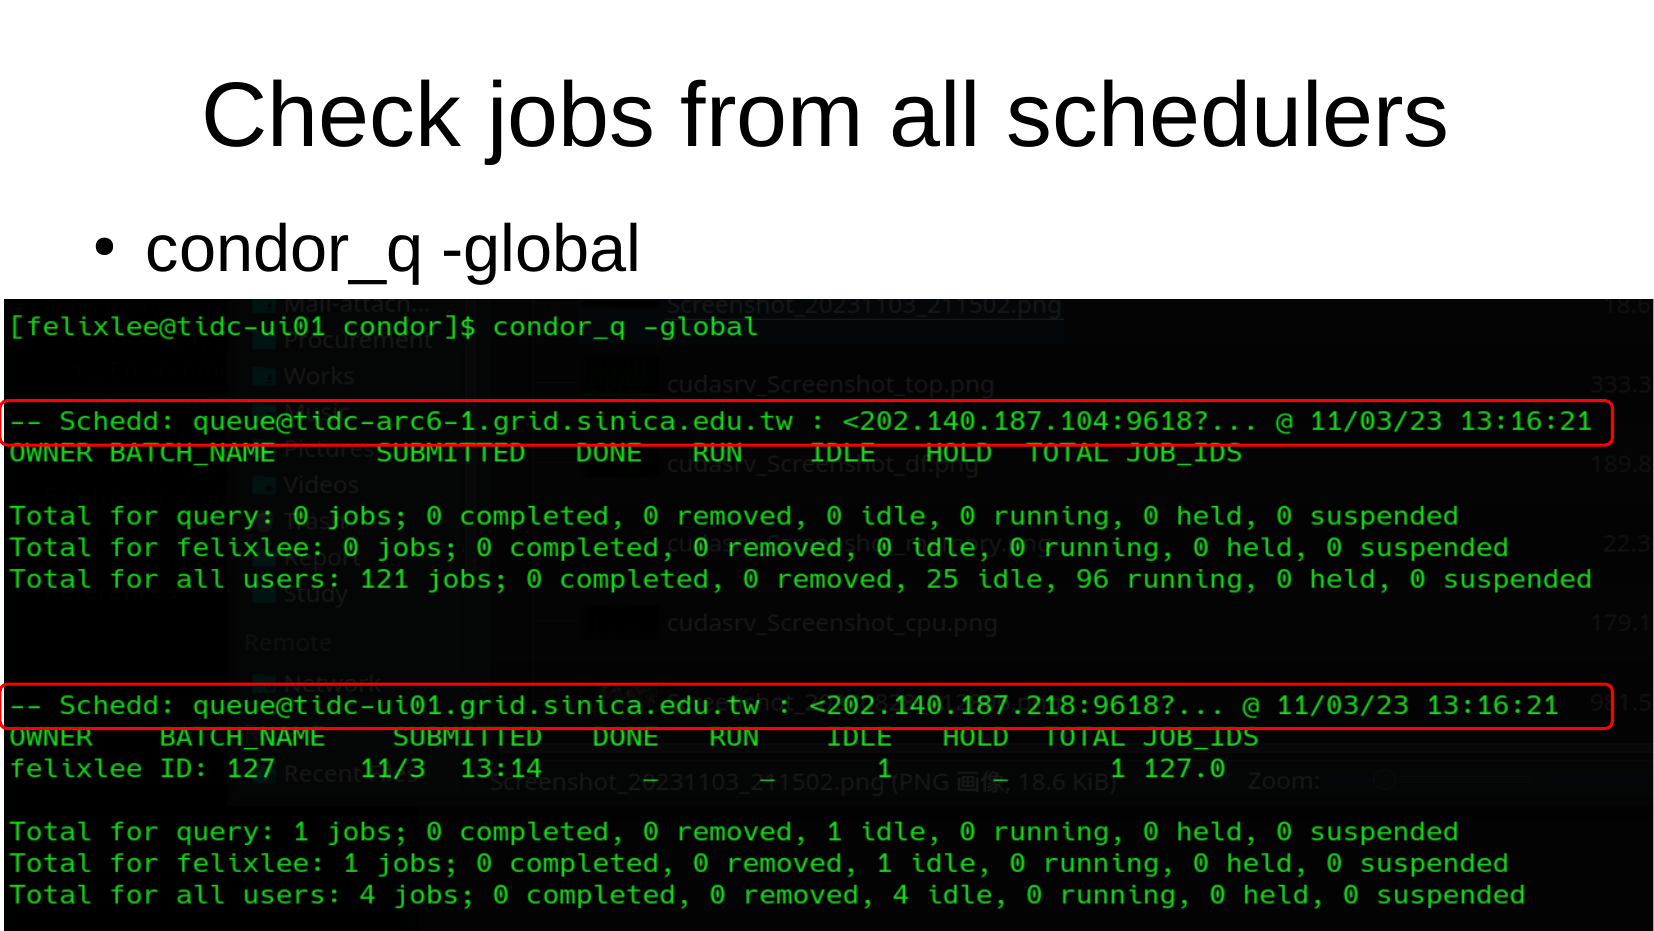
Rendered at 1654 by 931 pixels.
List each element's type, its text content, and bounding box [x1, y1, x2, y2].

picture [4, 403, 1610, 443]
picture [4, 299, 1654, 931]
title Check jobs from all schedulers [82, 37, 1571, 193]
picture [4, 686, 1610, 727]
list condor_q -global [75, 210, 1564, 299]
